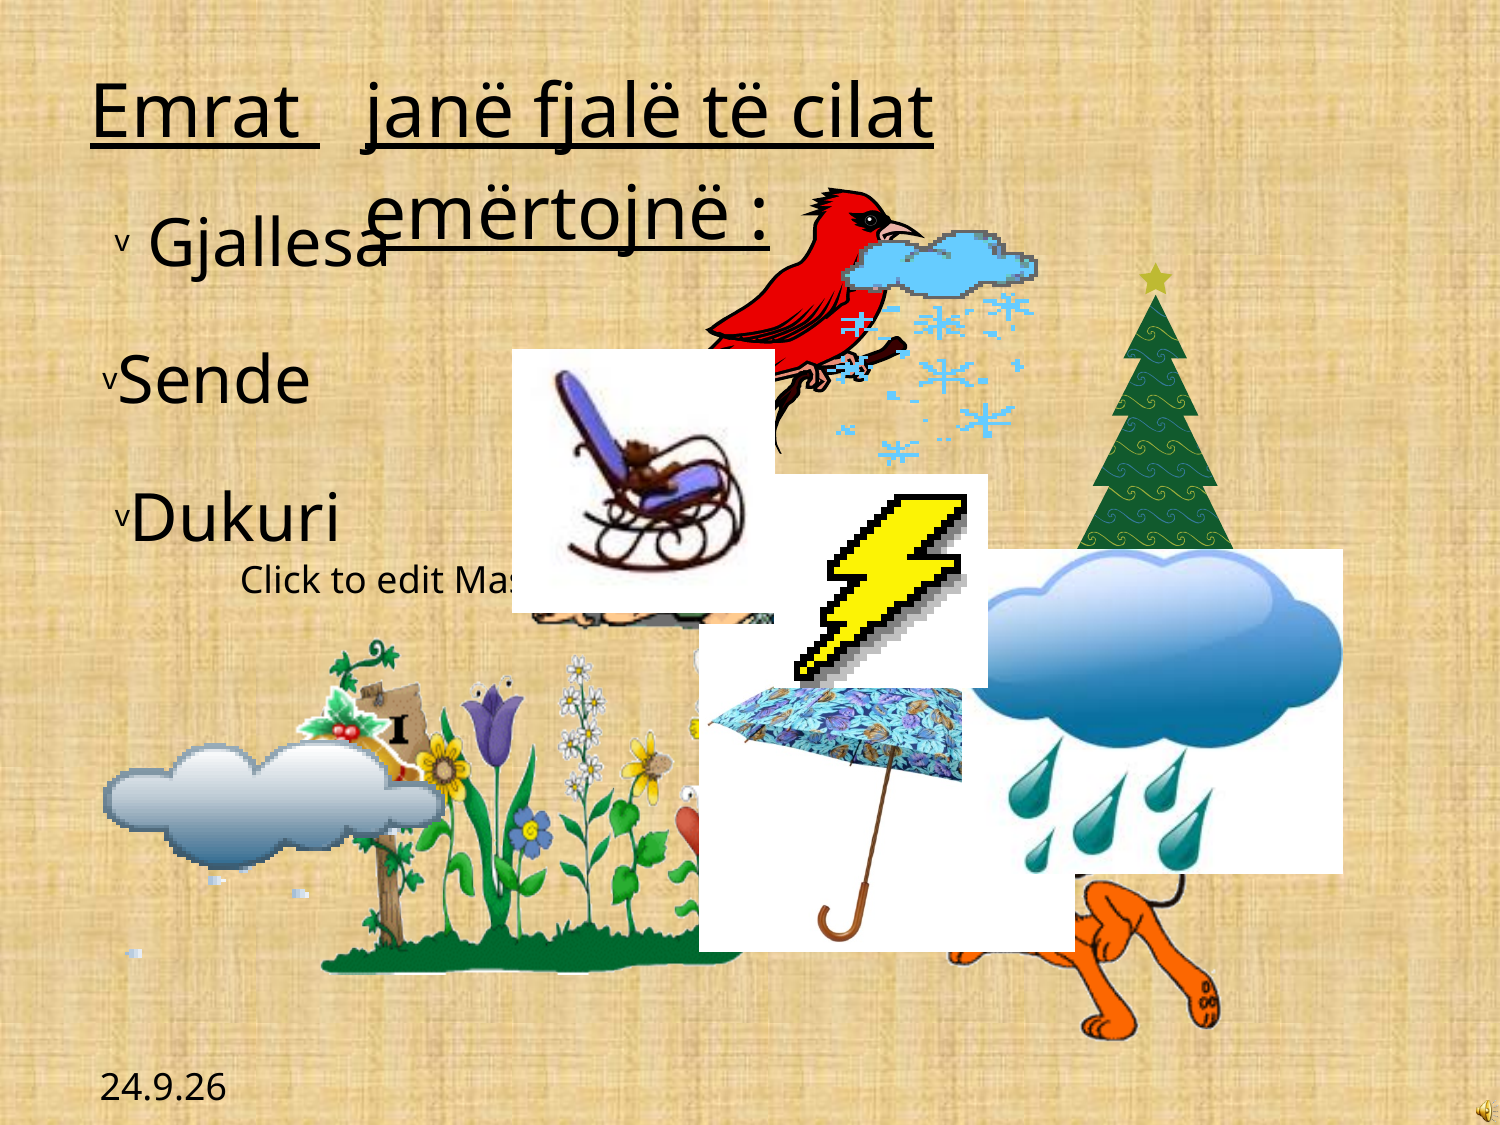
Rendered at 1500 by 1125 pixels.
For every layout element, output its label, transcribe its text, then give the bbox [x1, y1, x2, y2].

text_box Gjallesa [375, 203, 396, 215]
text_box Emrat [144, 102, 163, 113]
text_box Sende [87, 324, 358, 421]
picture [0, 0, 1500, 1125]
text_box janë fjalë të cilat emërtojnë : [350, 50, 1304, 156]
text_box Gjallesa [99, 187, 442, 284]
text_box Emrat [74, 49, 375, 113]
text_box Emrat [170, 102, 189, 113]
text_box Dukuri [99, 462, 407, 559]
text_box Gjallesa [363, 251, 380, 262]
